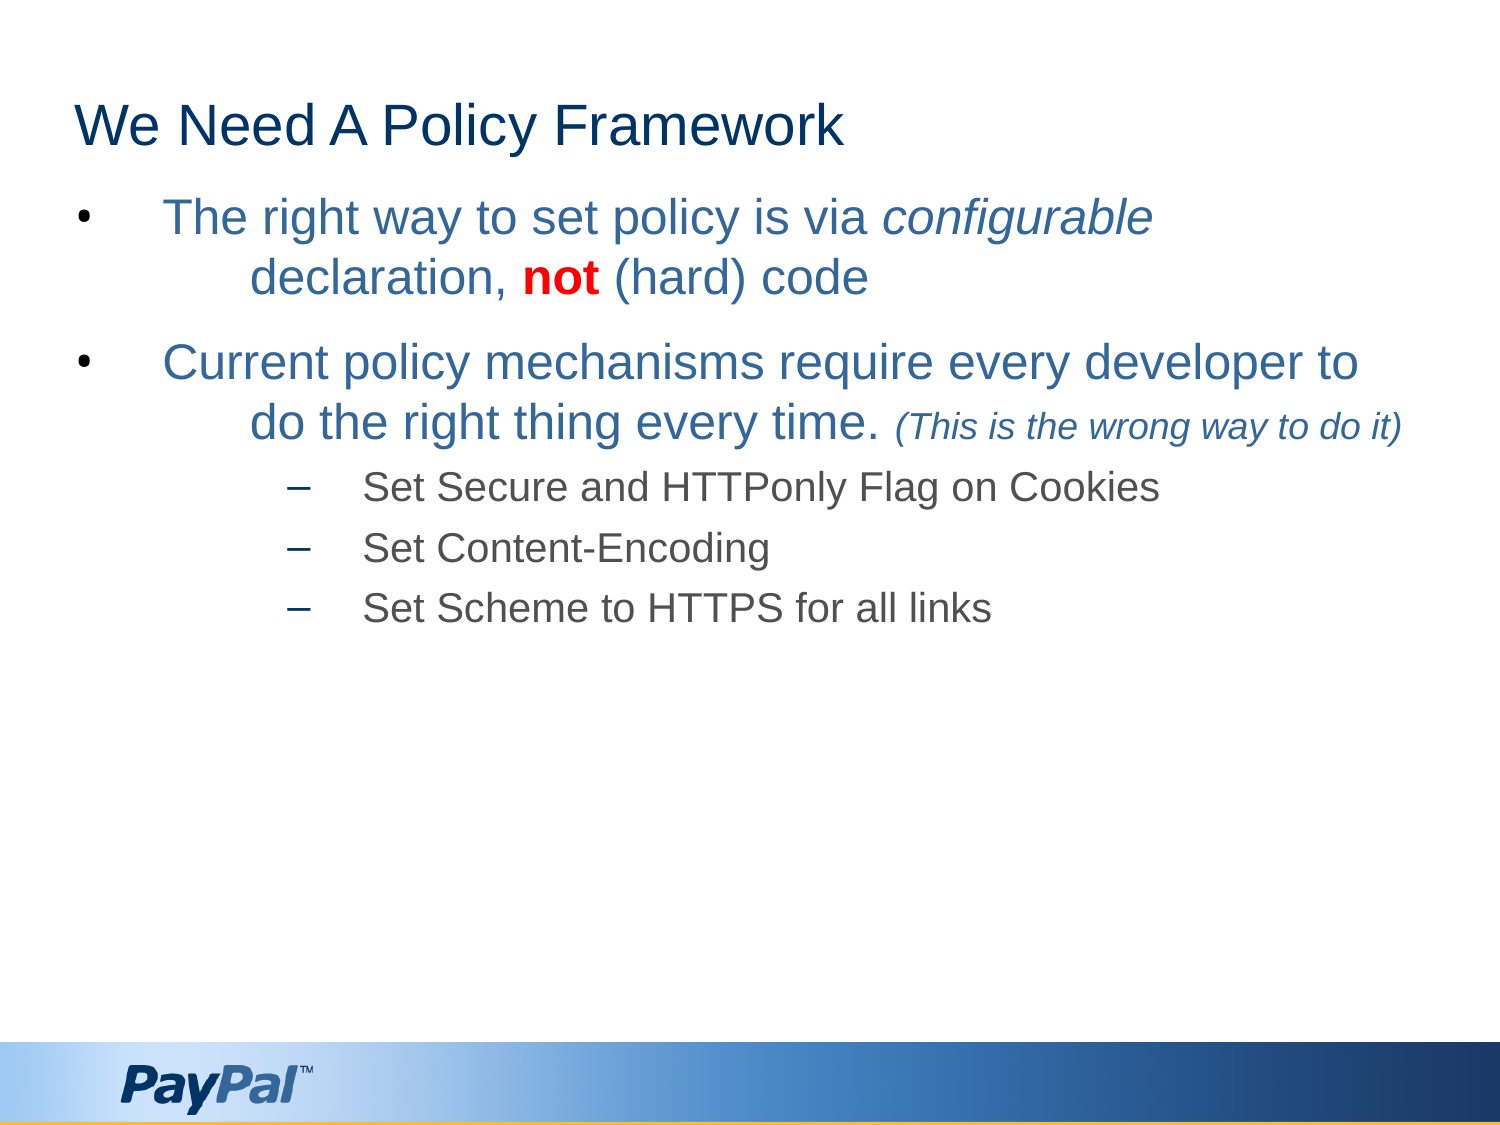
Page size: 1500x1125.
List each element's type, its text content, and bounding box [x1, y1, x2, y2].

list The right way to set policy is via configurable declaration, not (hard) code Current policy mechanisms require every developer to do the right thing every time. (This is the wrong way to do it) Set Secure and HTTPonly Flag on Cookies Set Content-Encoding Set Scheme to HTTPS for all links [74, 177, 1425, 992]
title We Need A Policy Framework [74, 14, 1425, 165]
